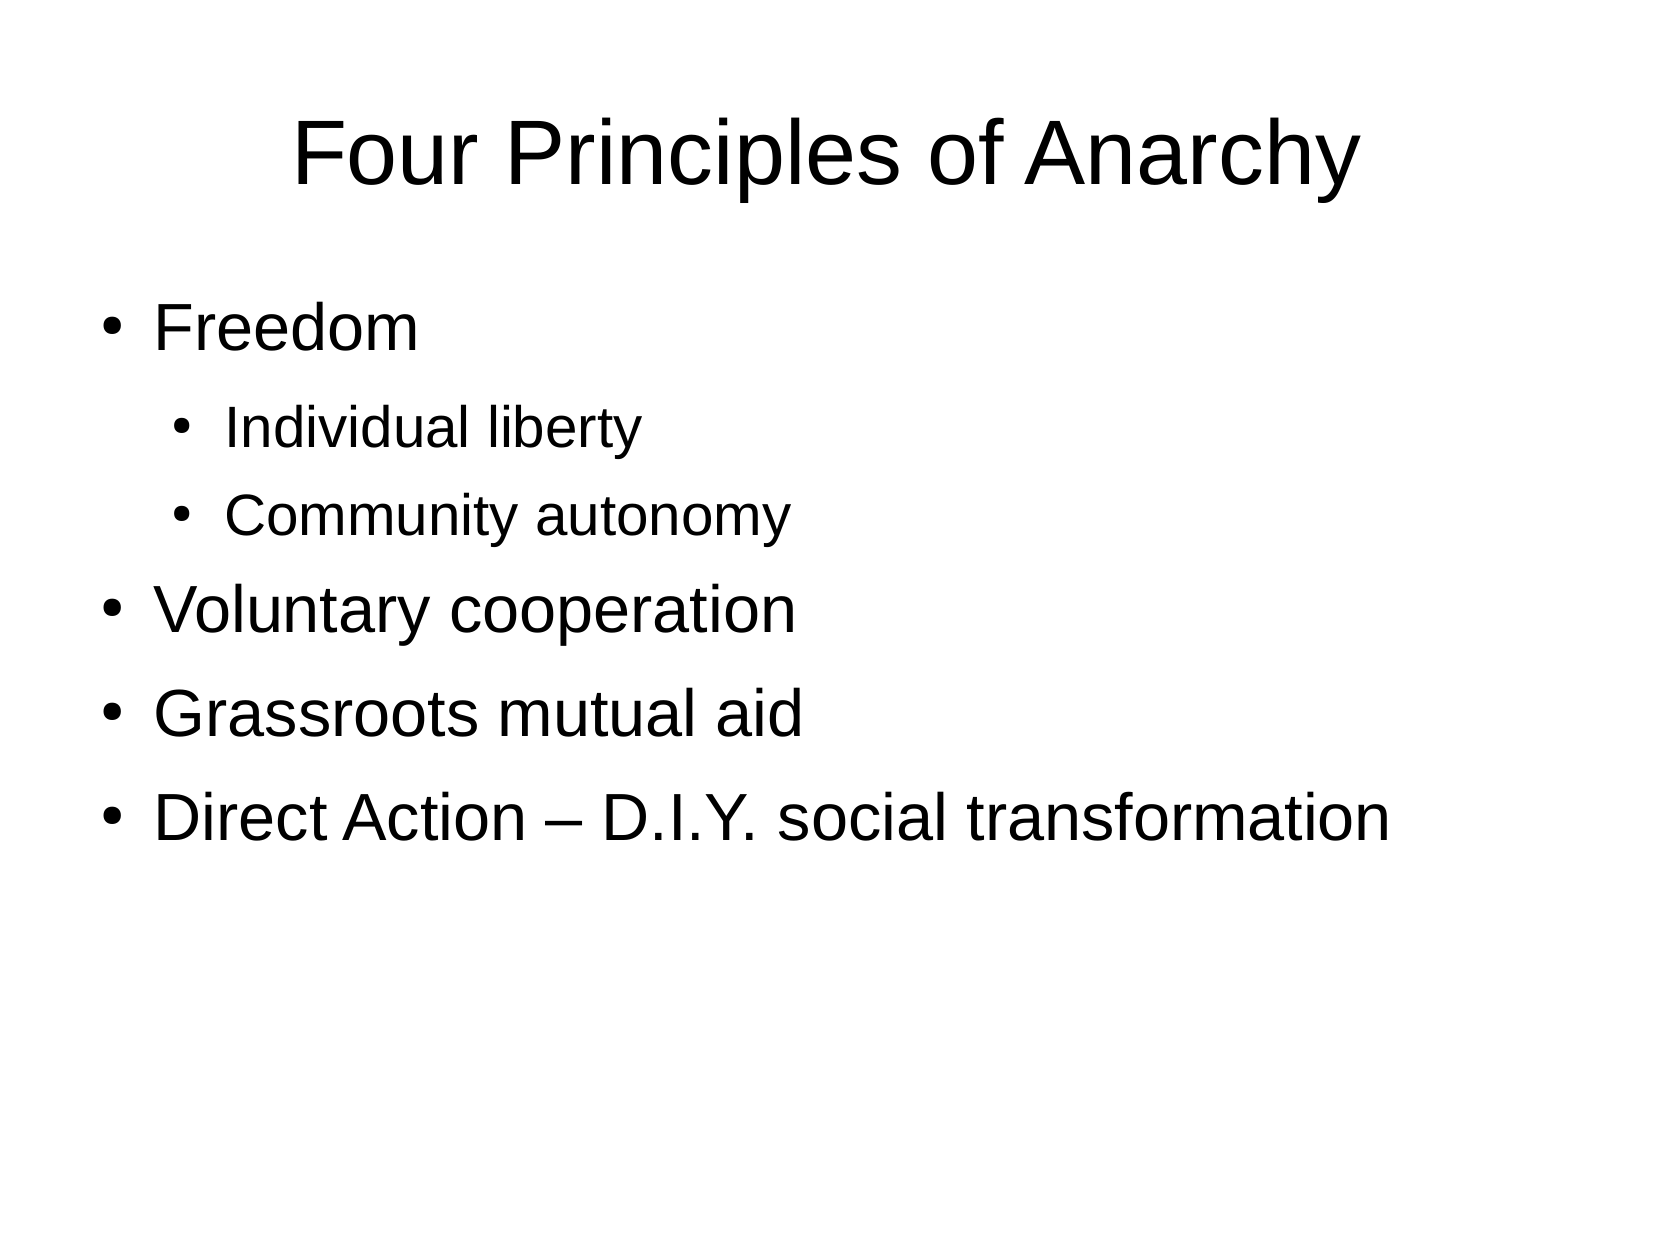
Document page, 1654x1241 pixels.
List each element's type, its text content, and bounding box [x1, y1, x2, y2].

title Four Principles of Anarchy [82, 49, 1571, 257]
list Freedom Individual liberty Community autonomy Voluntary cooperation Grassroots mutual aid Direct Action – D.I.Y. social transformation [82, 290, 1571, 1094]
